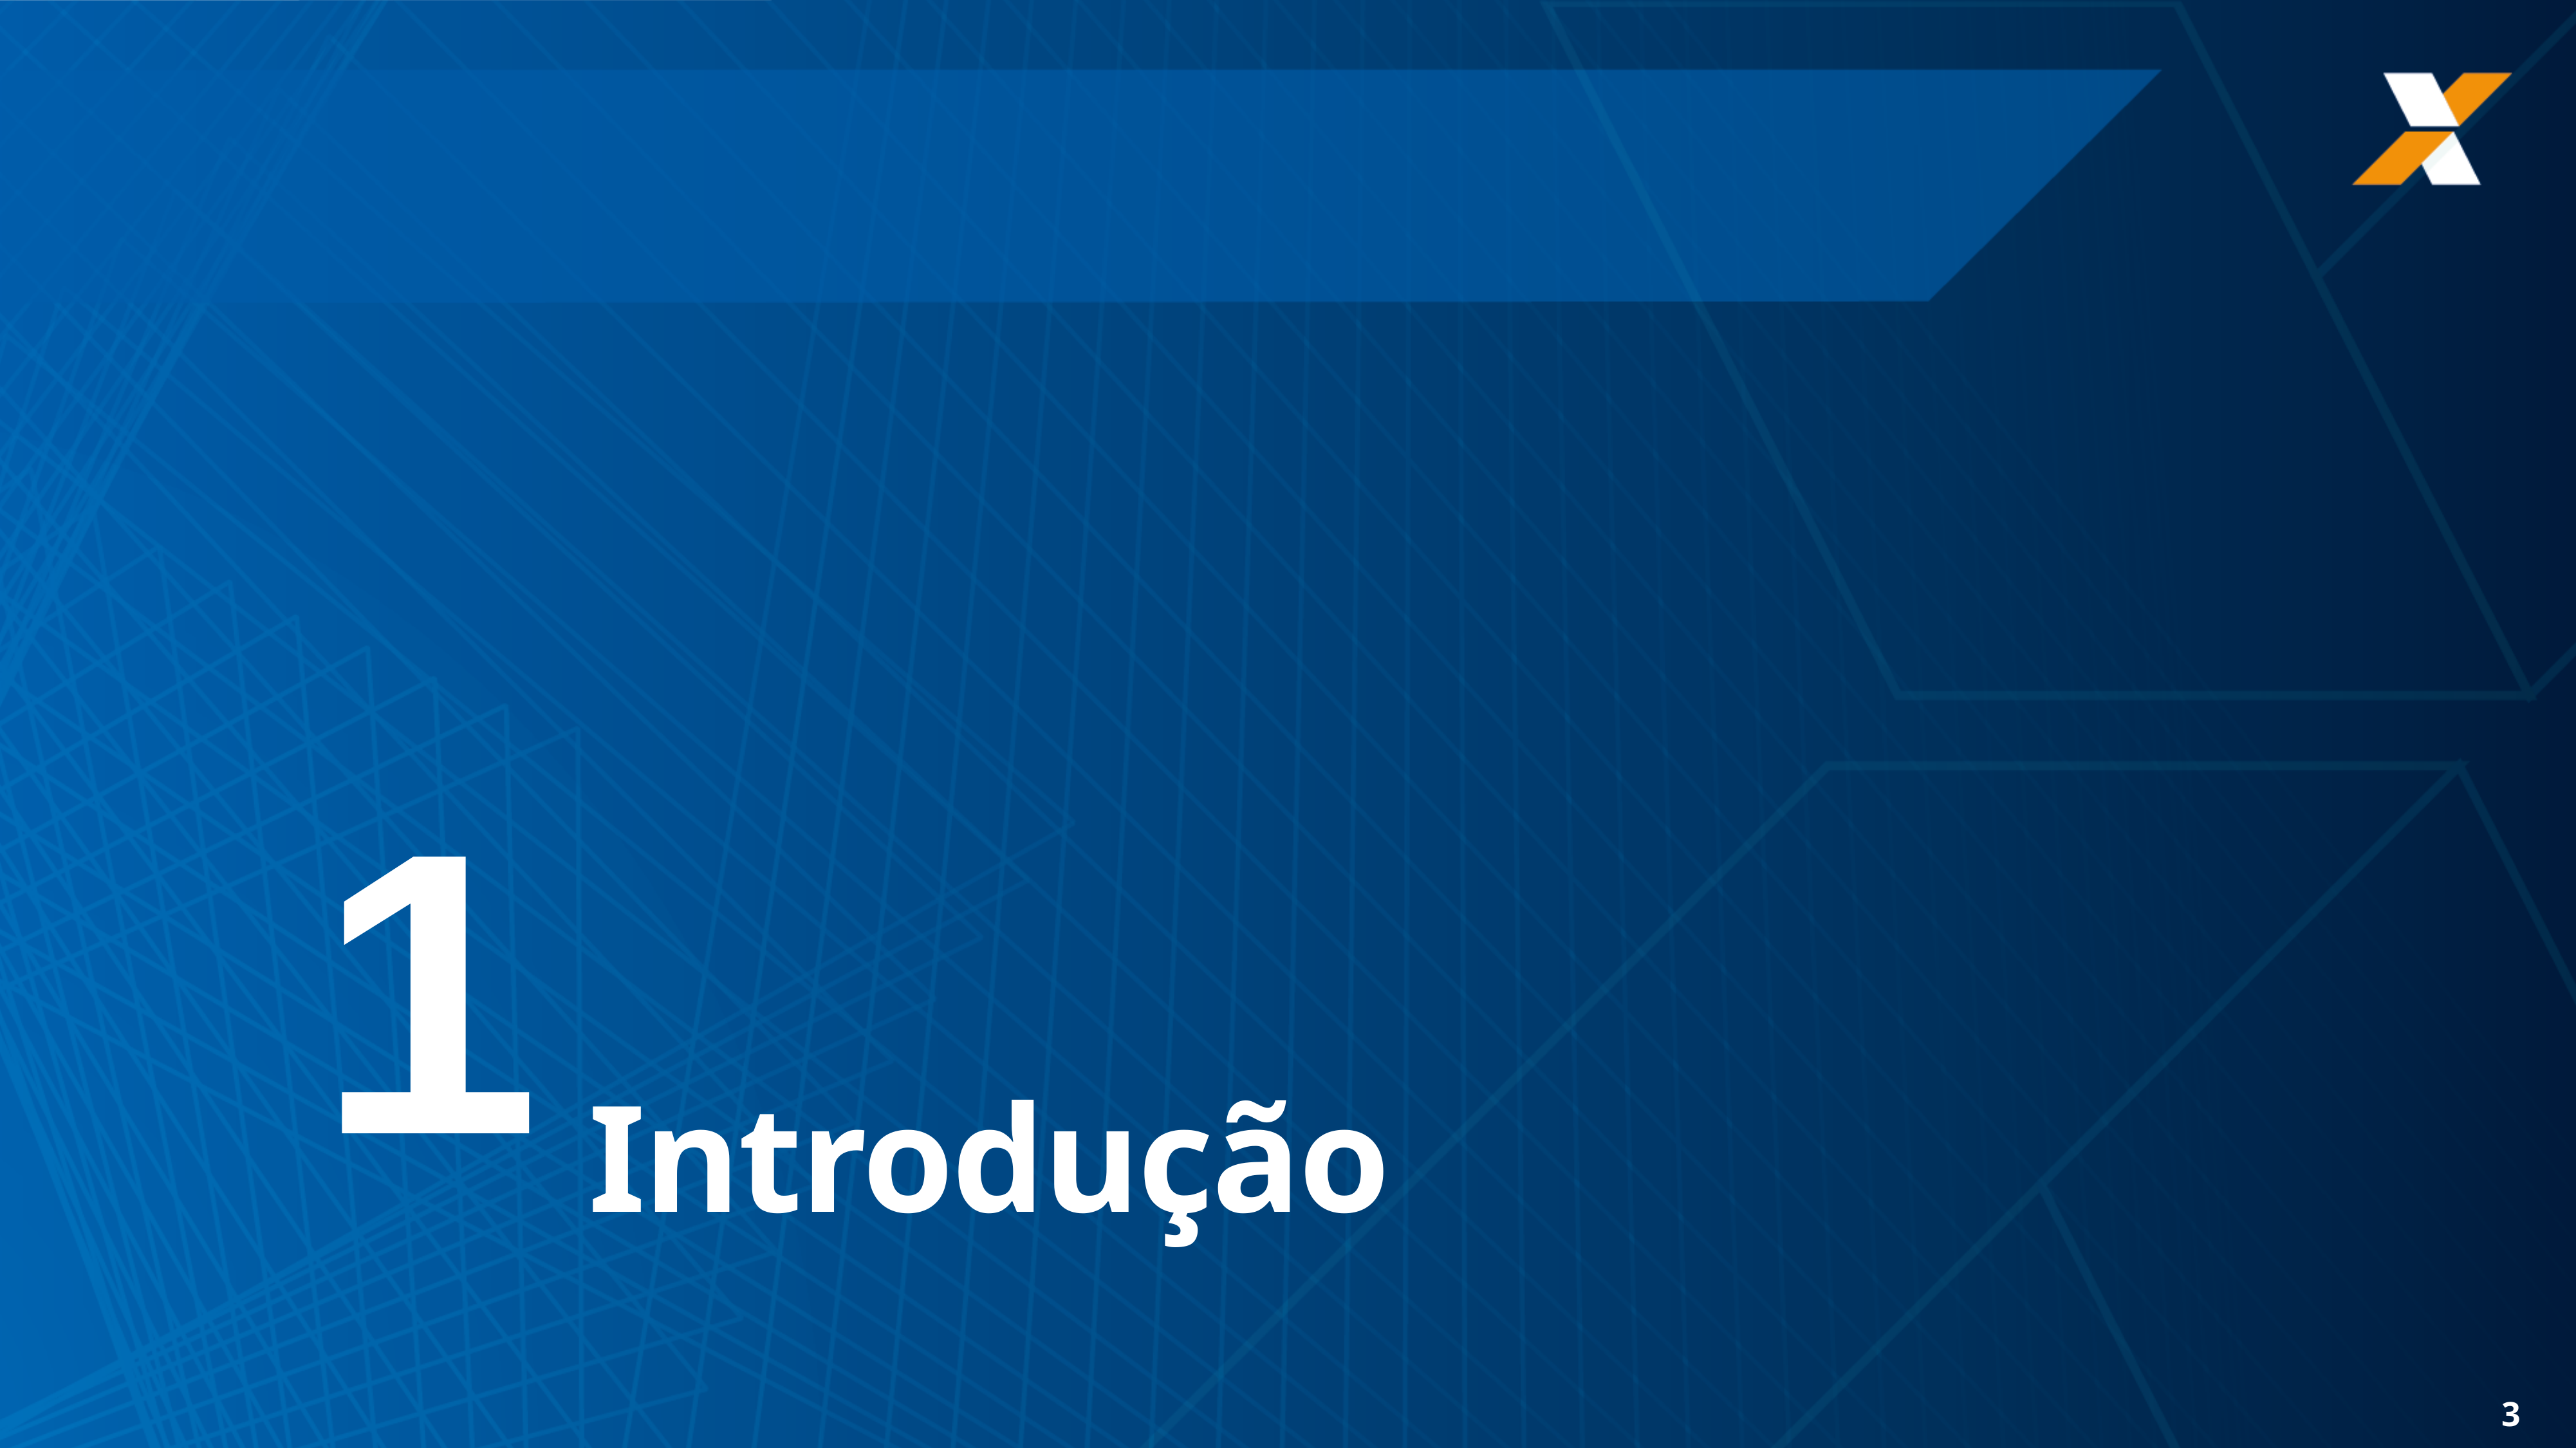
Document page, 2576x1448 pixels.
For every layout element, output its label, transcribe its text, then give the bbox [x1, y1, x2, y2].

text_box Introdução [579, 1075, 2306, 1159]
text_box [2492, 1388, 2552, 1448]
text_box 1 [307, 560, 570, 1219]
